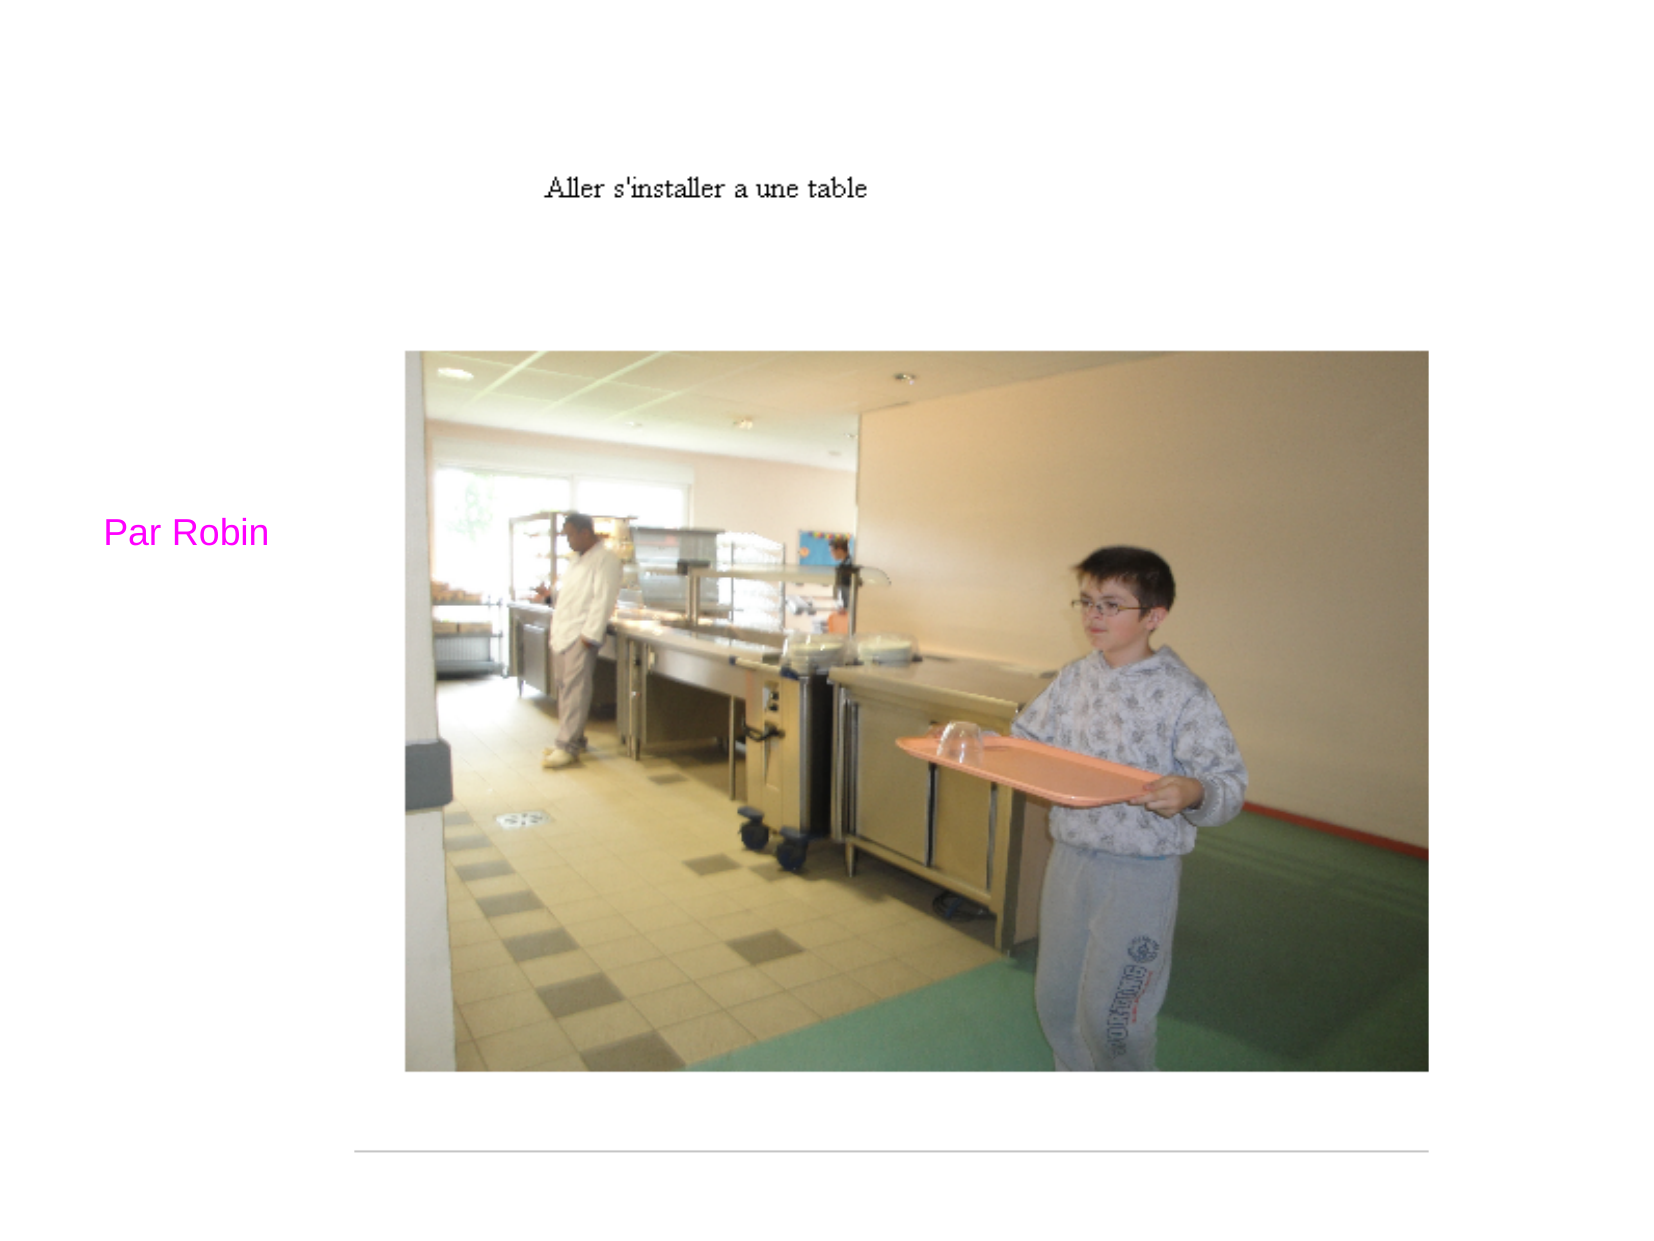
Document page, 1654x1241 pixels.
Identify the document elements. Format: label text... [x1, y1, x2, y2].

text_box Par Robin [88, 502, 325, 559]
picture [354, 105, 1429, 1182]
